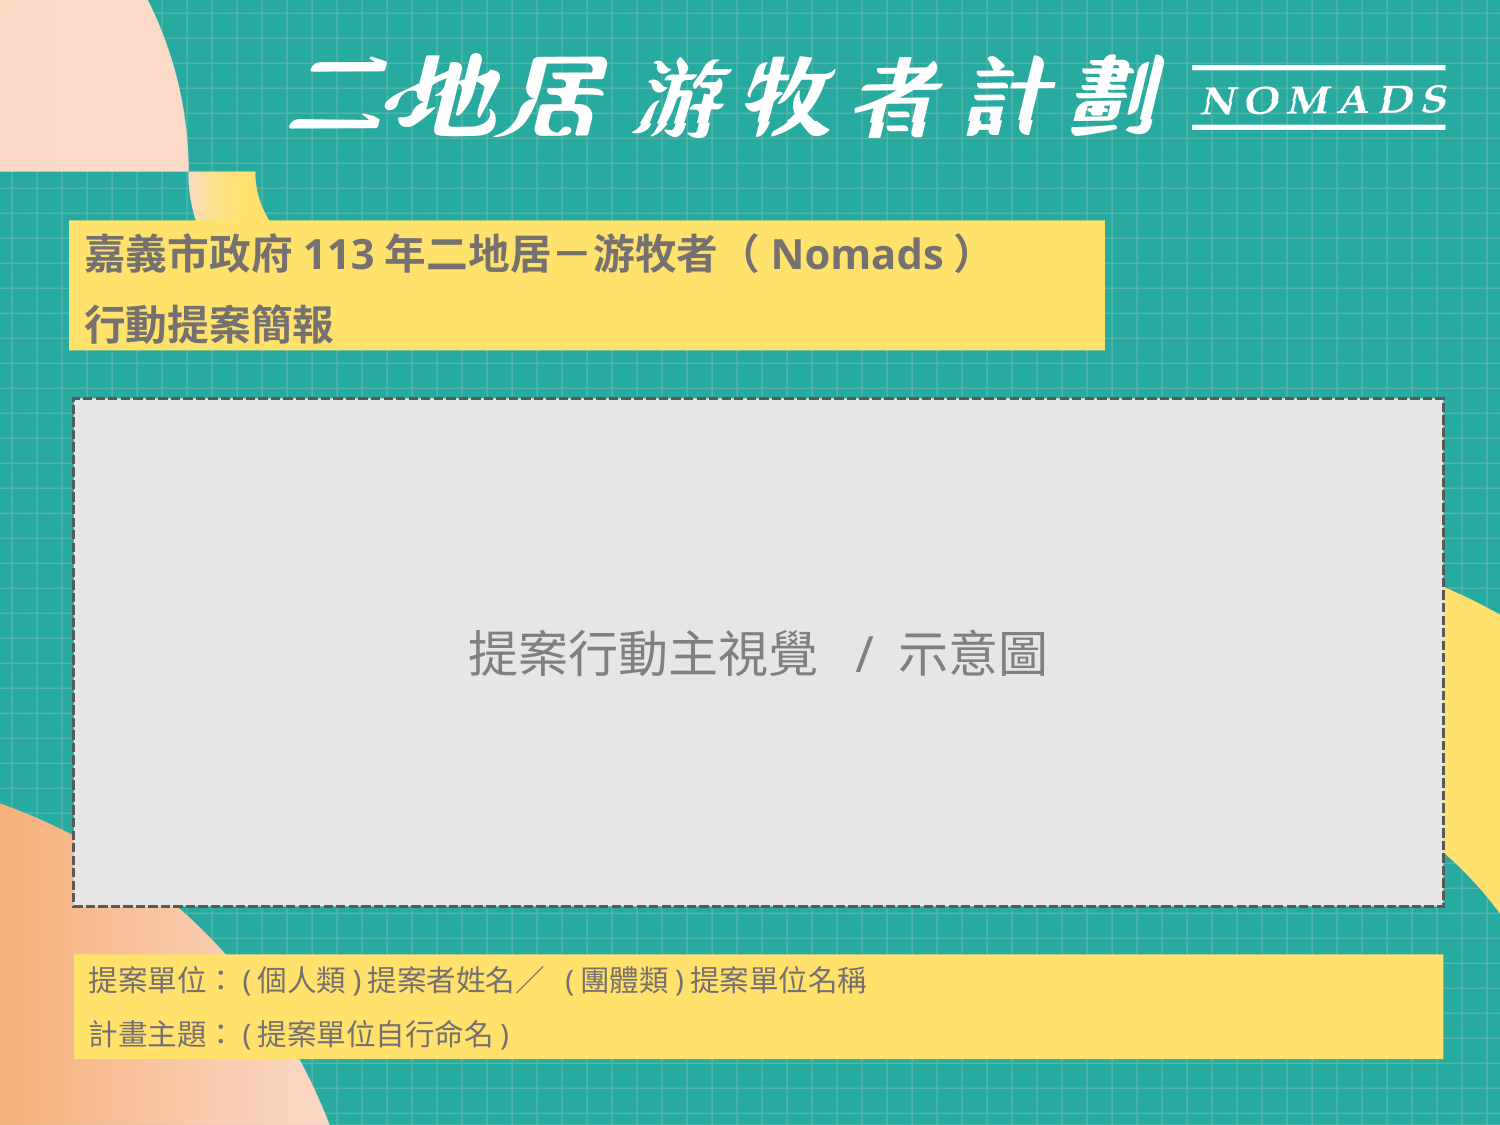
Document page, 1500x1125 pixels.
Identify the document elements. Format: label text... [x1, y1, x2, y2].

picture [0, 0, 1500, 1125]
text_box 嘉義市政府113年二地居－游牧者（Nomads） 行動提案簡報 [69, 220, 1105, 351]
text_box 提案單位：(個人類)提案者姓名／ (團體類)提案單位名稱 計畫主題：(提案單位自行命名) [73, 954, 1444, 1060]
text_box 提案行動主視覺 / 示意圖 [73, 398, 1444, 907]
